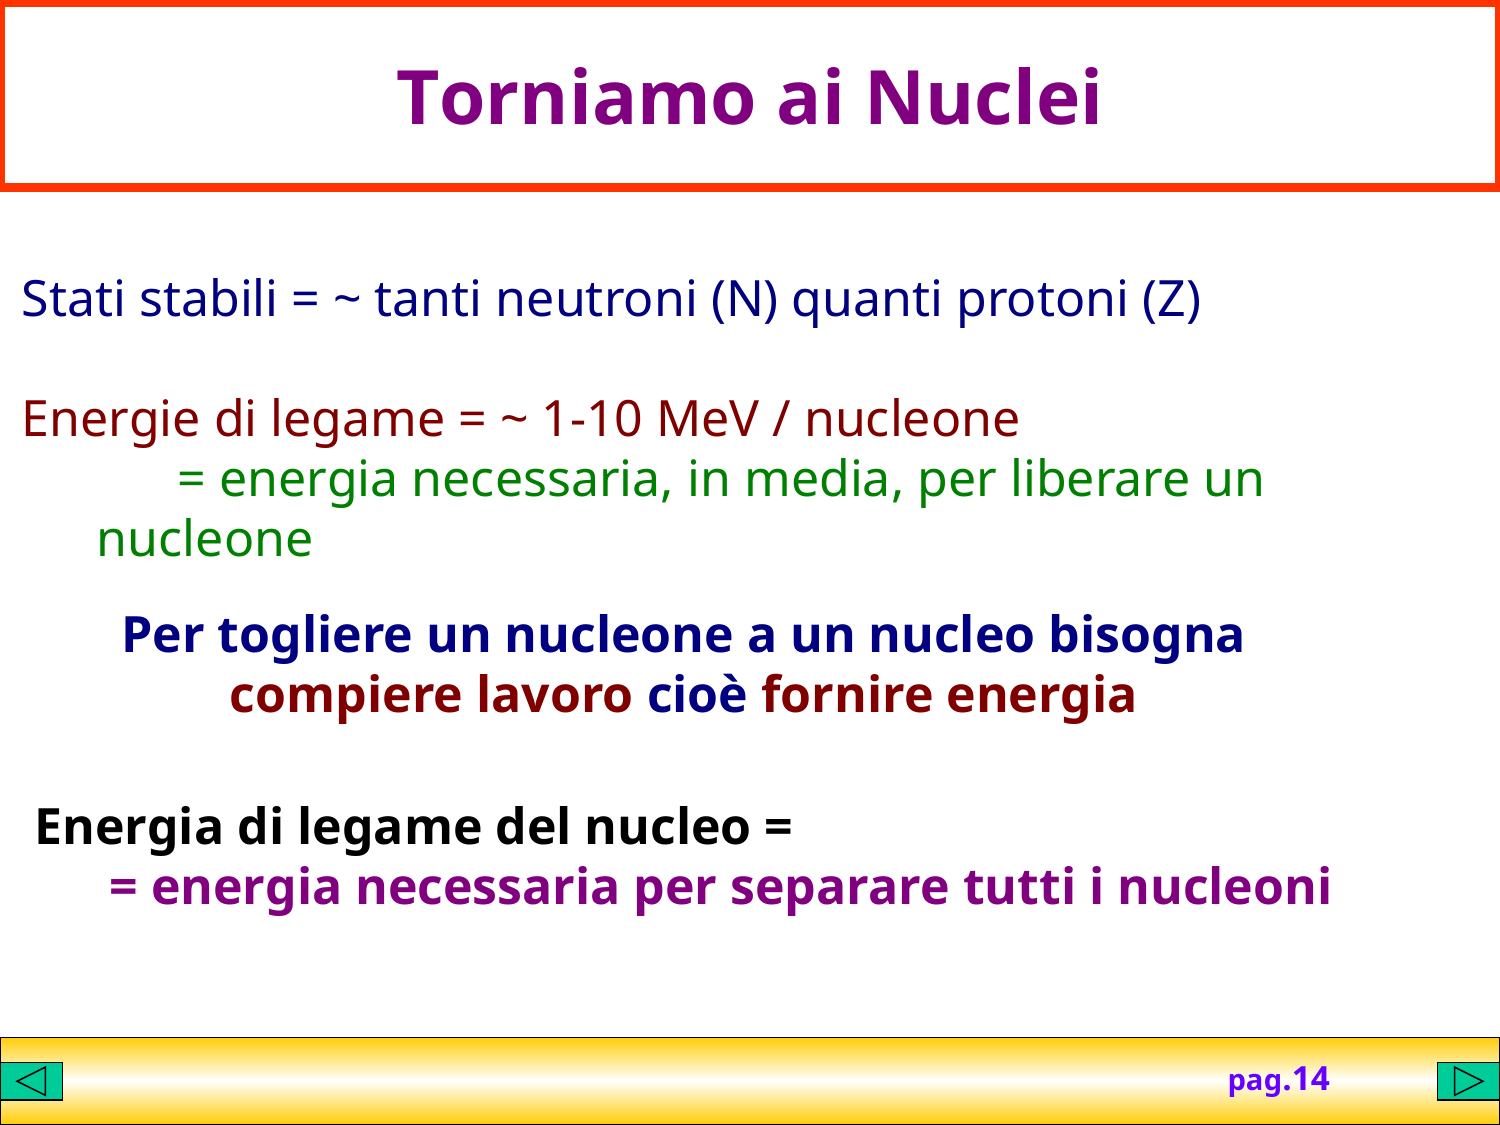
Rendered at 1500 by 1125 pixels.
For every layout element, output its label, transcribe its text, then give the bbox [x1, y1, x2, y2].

title Torniamo ai Nuclei [0, 2, 1500, 188]
text_box Stati stabili = ~ tanti neutroni (N) quanti protoni (Z) Energie di legame = ~ 1-10 MeV / nucleone = energia necessaria, in media, per liberare un nucleone [6, 198, 1500, 634]
text_box Per togliere un nucleone a un nucleo bisogna compiere lavoro cioè fornire energia Energia di legame del nucleo = = energia necessaria per separare tutti i nucleoni [19, 595, 1451, 923]
